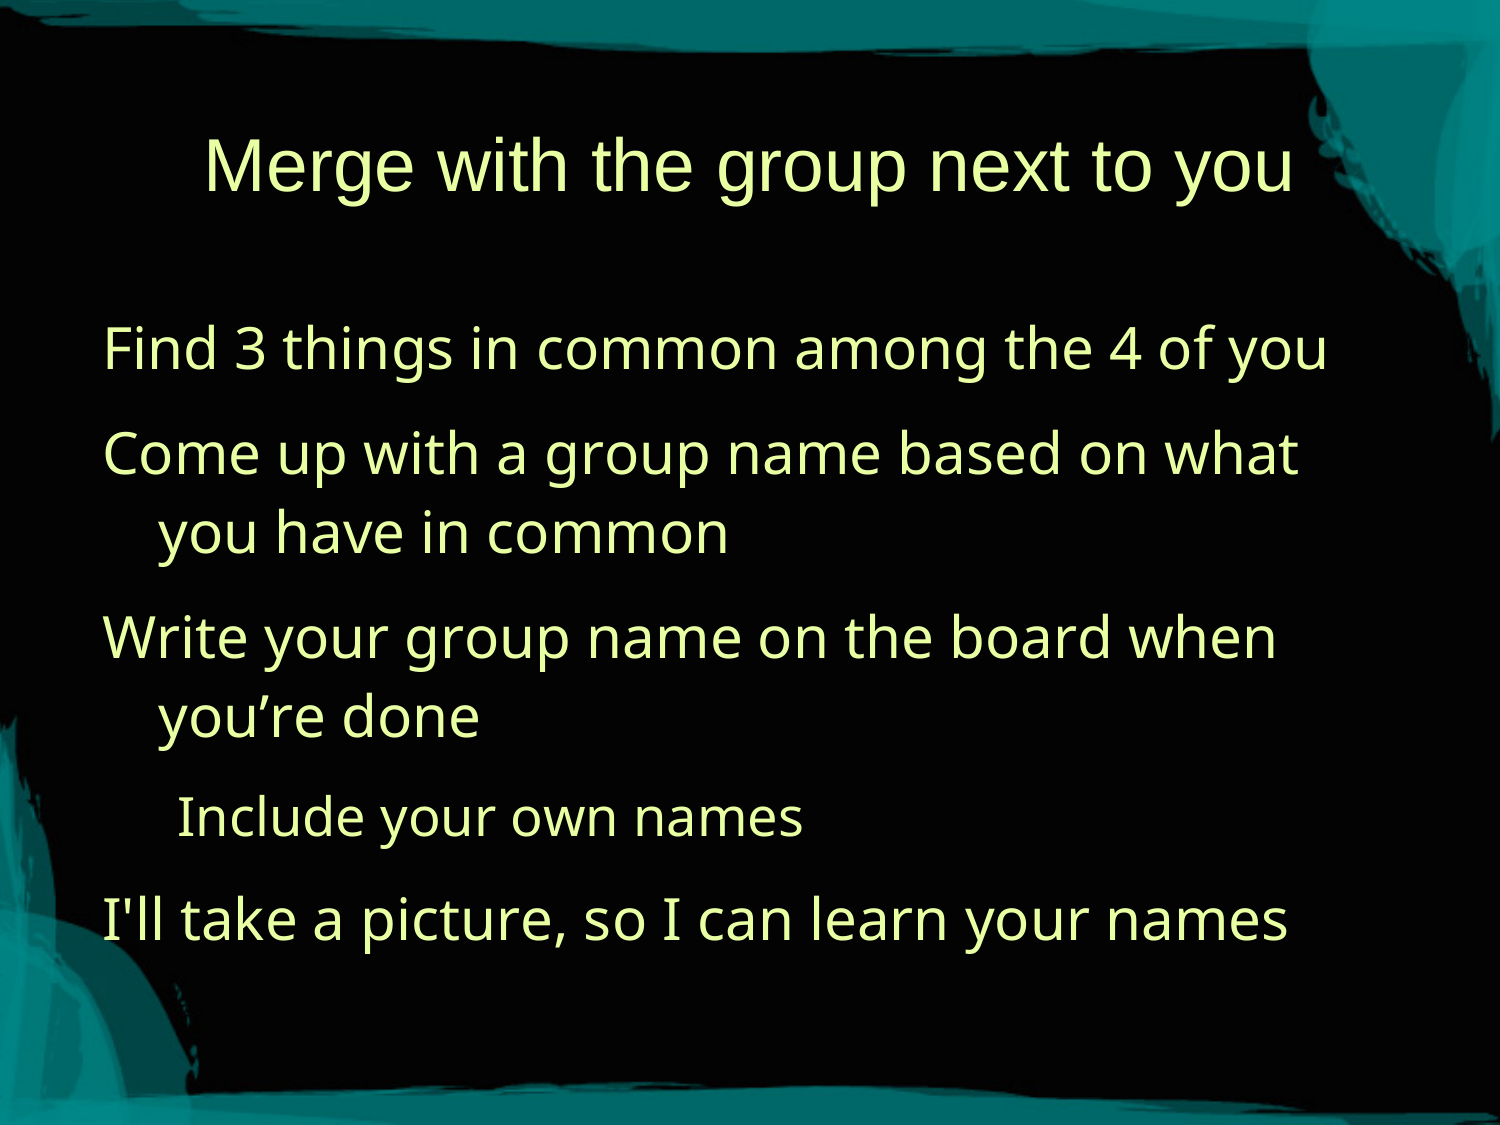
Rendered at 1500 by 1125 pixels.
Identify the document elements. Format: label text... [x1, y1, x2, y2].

picture [0, 0, 1500, 1125]
list Find 3 things in common among the 4 of you Come up with a group name based on what you have in common Write your group name on the board when you’re done Include your own names I'll take a picture, so I can learn your names [87, 299, 1413, 1026]
title Merge with the group next to you [87, 69, 1413, 263]
